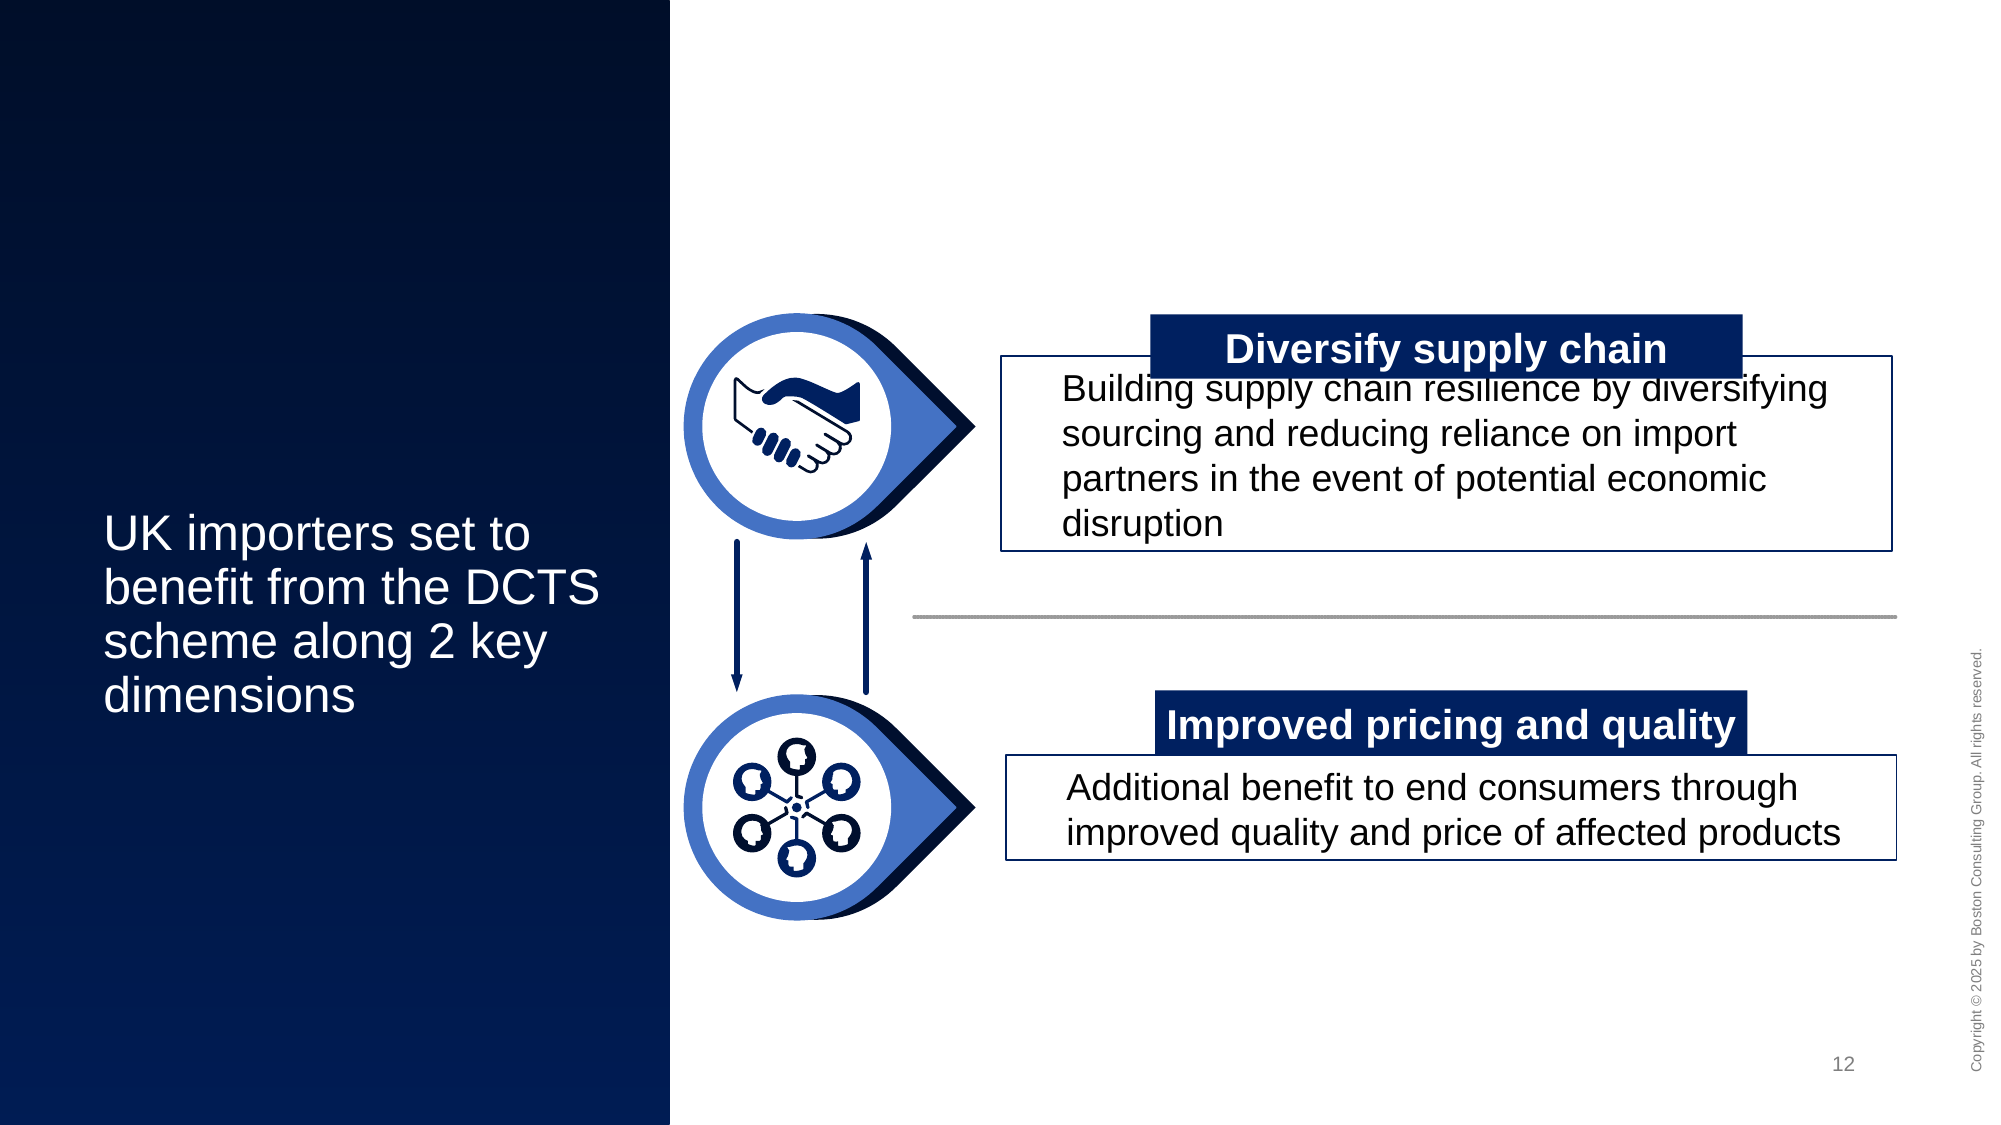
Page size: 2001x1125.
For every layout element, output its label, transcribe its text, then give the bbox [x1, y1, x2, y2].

text_box [684, 695, 976, 920]
text_box [0, 0, 670, 1125]
text_box Additional benefit to end consumers through improved quality and price of affected products [1006, 755, 1897, 860]
title UK importers set to benefit from the DCTS scheme along 2 key dimensions [103, 360, 617, 870]
text_box Improved pricing and quality [1155, 690, 1748, 755]
text_box Building supply chain resilience by diversifying sourcing and reducing reliance on import partners in the event of potential economic disruption [1001, 356, 1892, 551]
text_box Diversify supply chain [1150, 314, 1743, 379]
text_box [684, 313, 976, 539]
